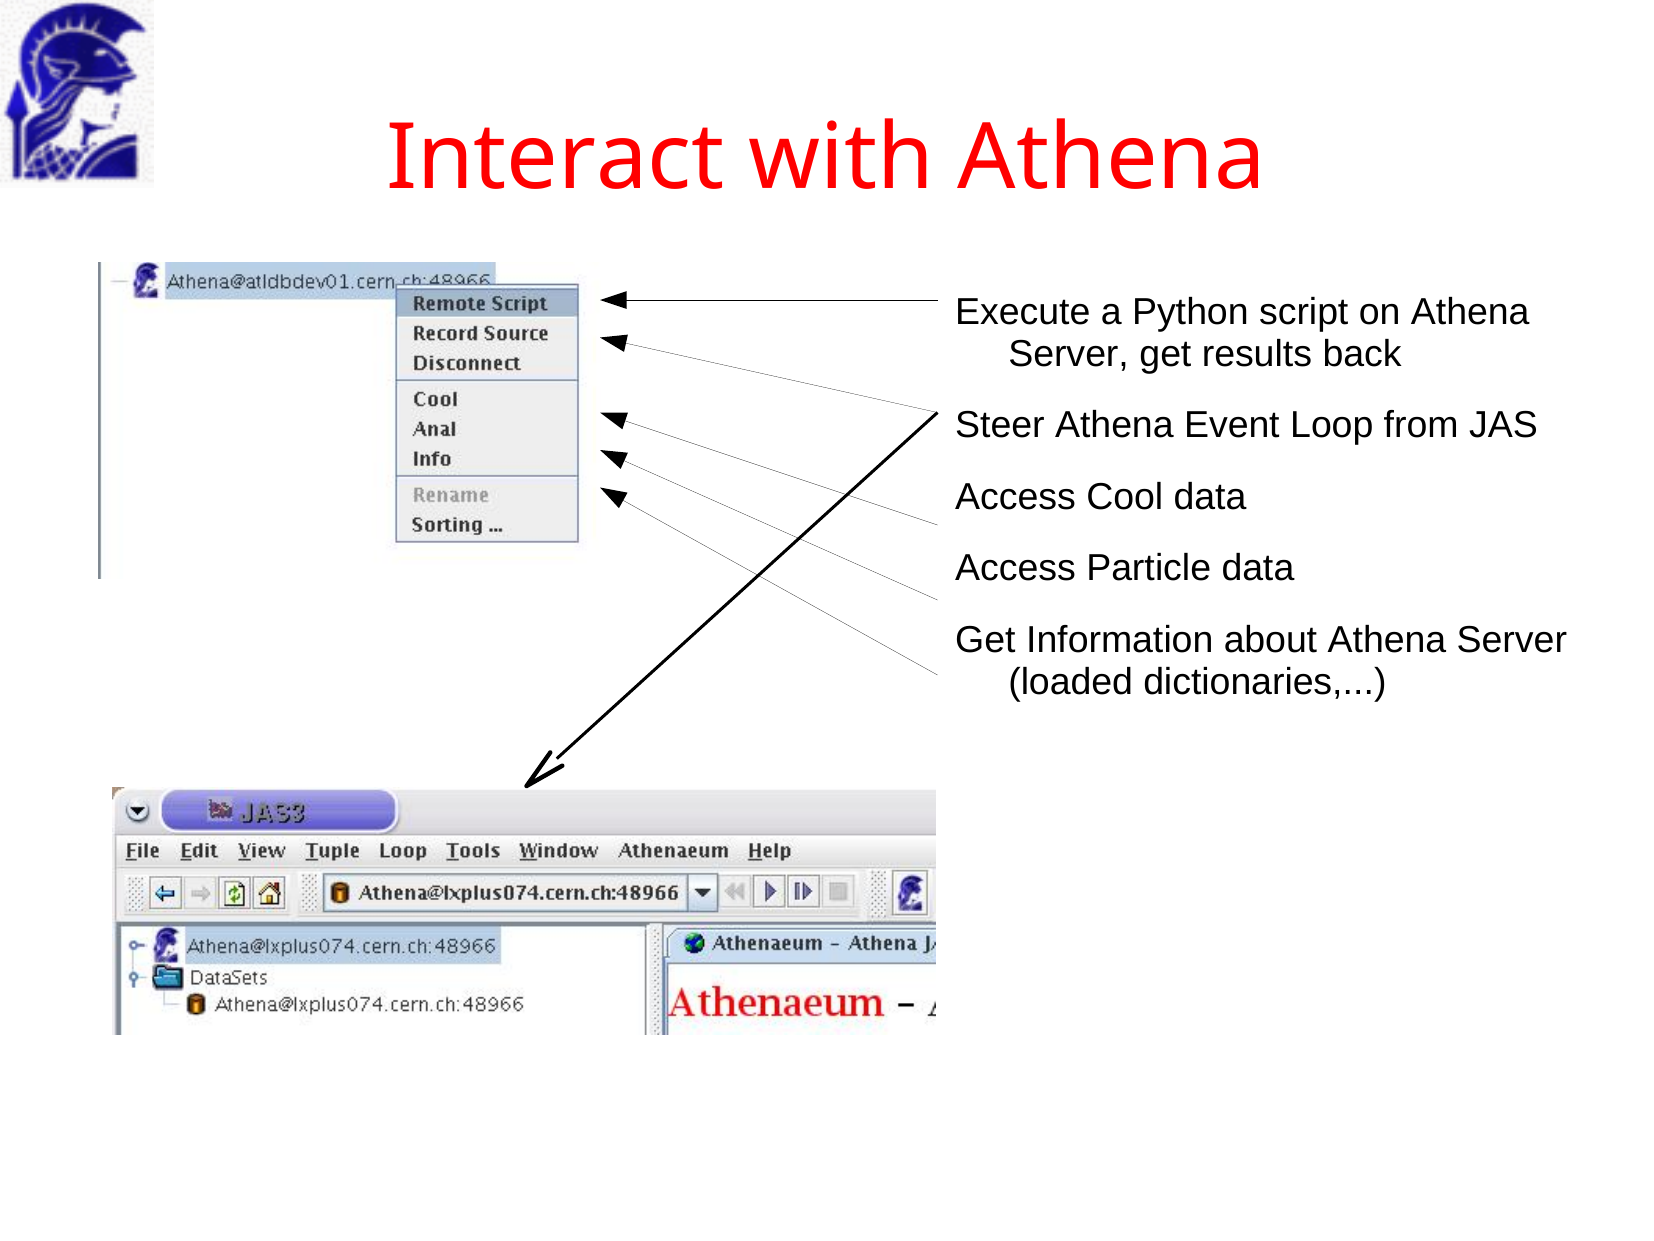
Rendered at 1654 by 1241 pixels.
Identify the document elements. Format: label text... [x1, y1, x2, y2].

picture [0, 0, 154, 188]
picture [98, 262, 601, 579]
list Execute a Python script on Athena Server, get results back Steer Athena Event Loop from JAS Access Cool data Access Particle data Get Information about Athena Server (loaded dictionaries,...) [937, 290, 1571, 1094]
title Interact with Athena [82, 49, 1571, 257]
picture [112, 787, 936, 1035]
